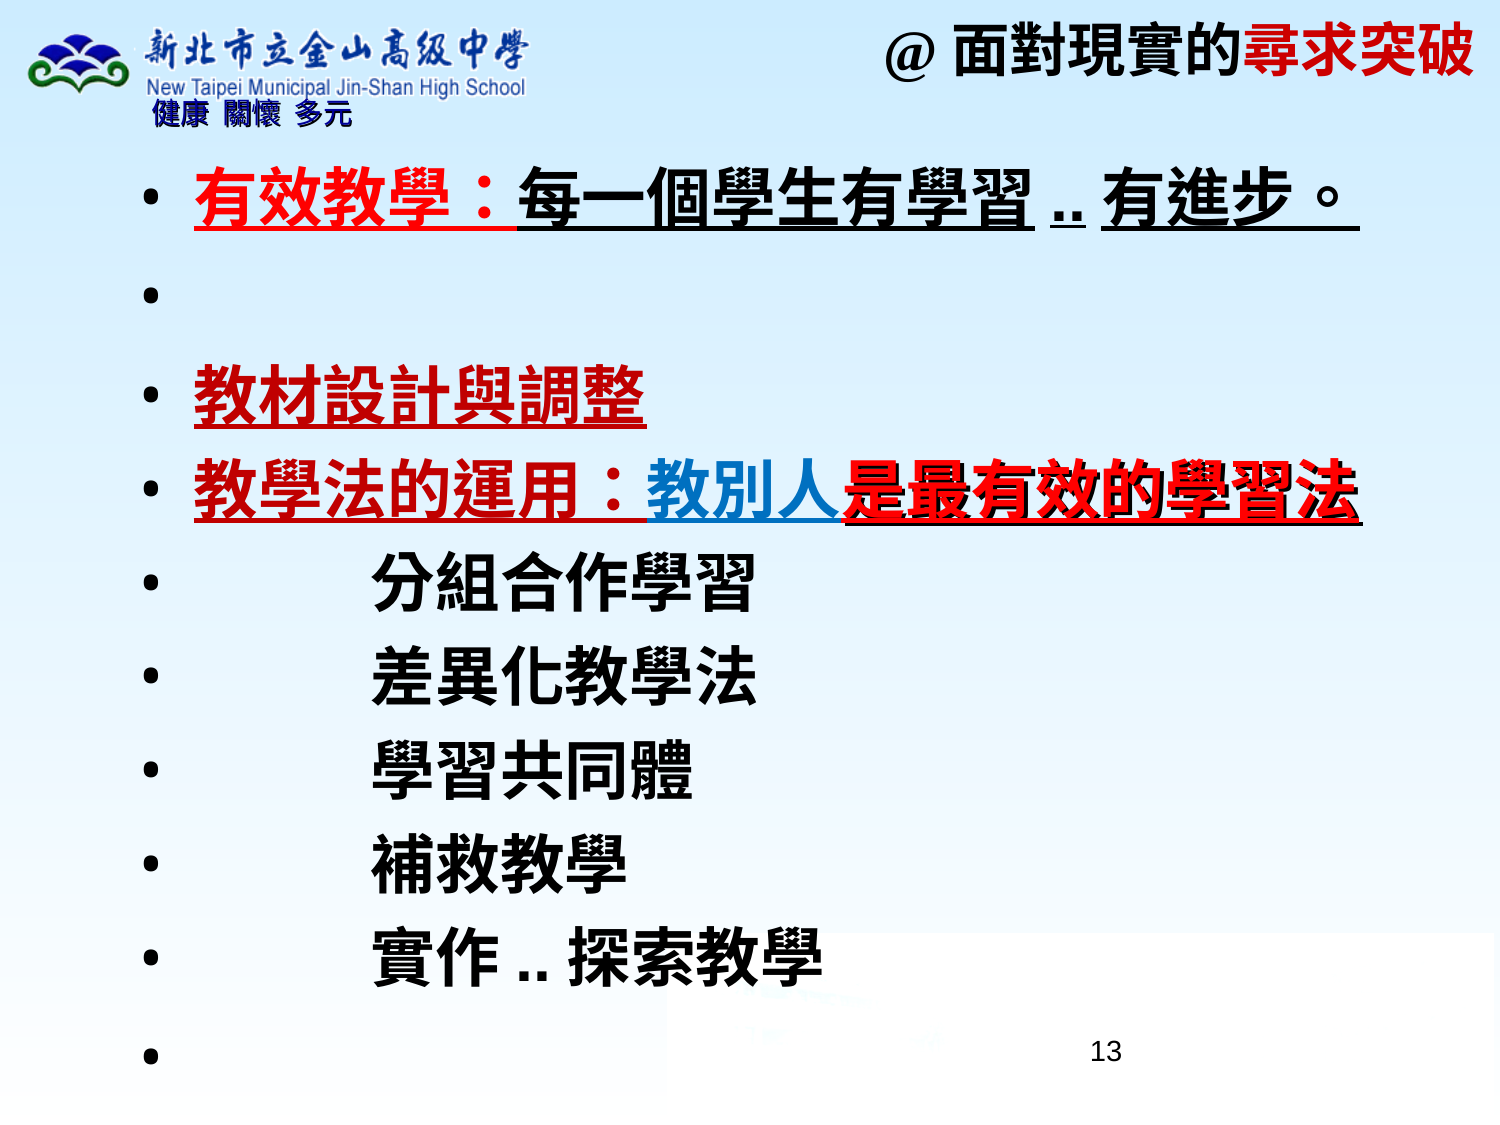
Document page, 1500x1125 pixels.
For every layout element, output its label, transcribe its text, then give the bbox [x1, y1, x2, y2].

text_box [1074, 1024, 1426, 1103]
list 有效教學：每一個學生有學習..有進步。 教材設計與調整 教學法的運用：教別人是最有效的學習法 分組合作學習 差異化教學法 學習共同體 補救教學 實作..探索教學 [123, 148, 1459, 1005]
text_box @面對現實的尋求突破 [868, 6, 1494, 161]
